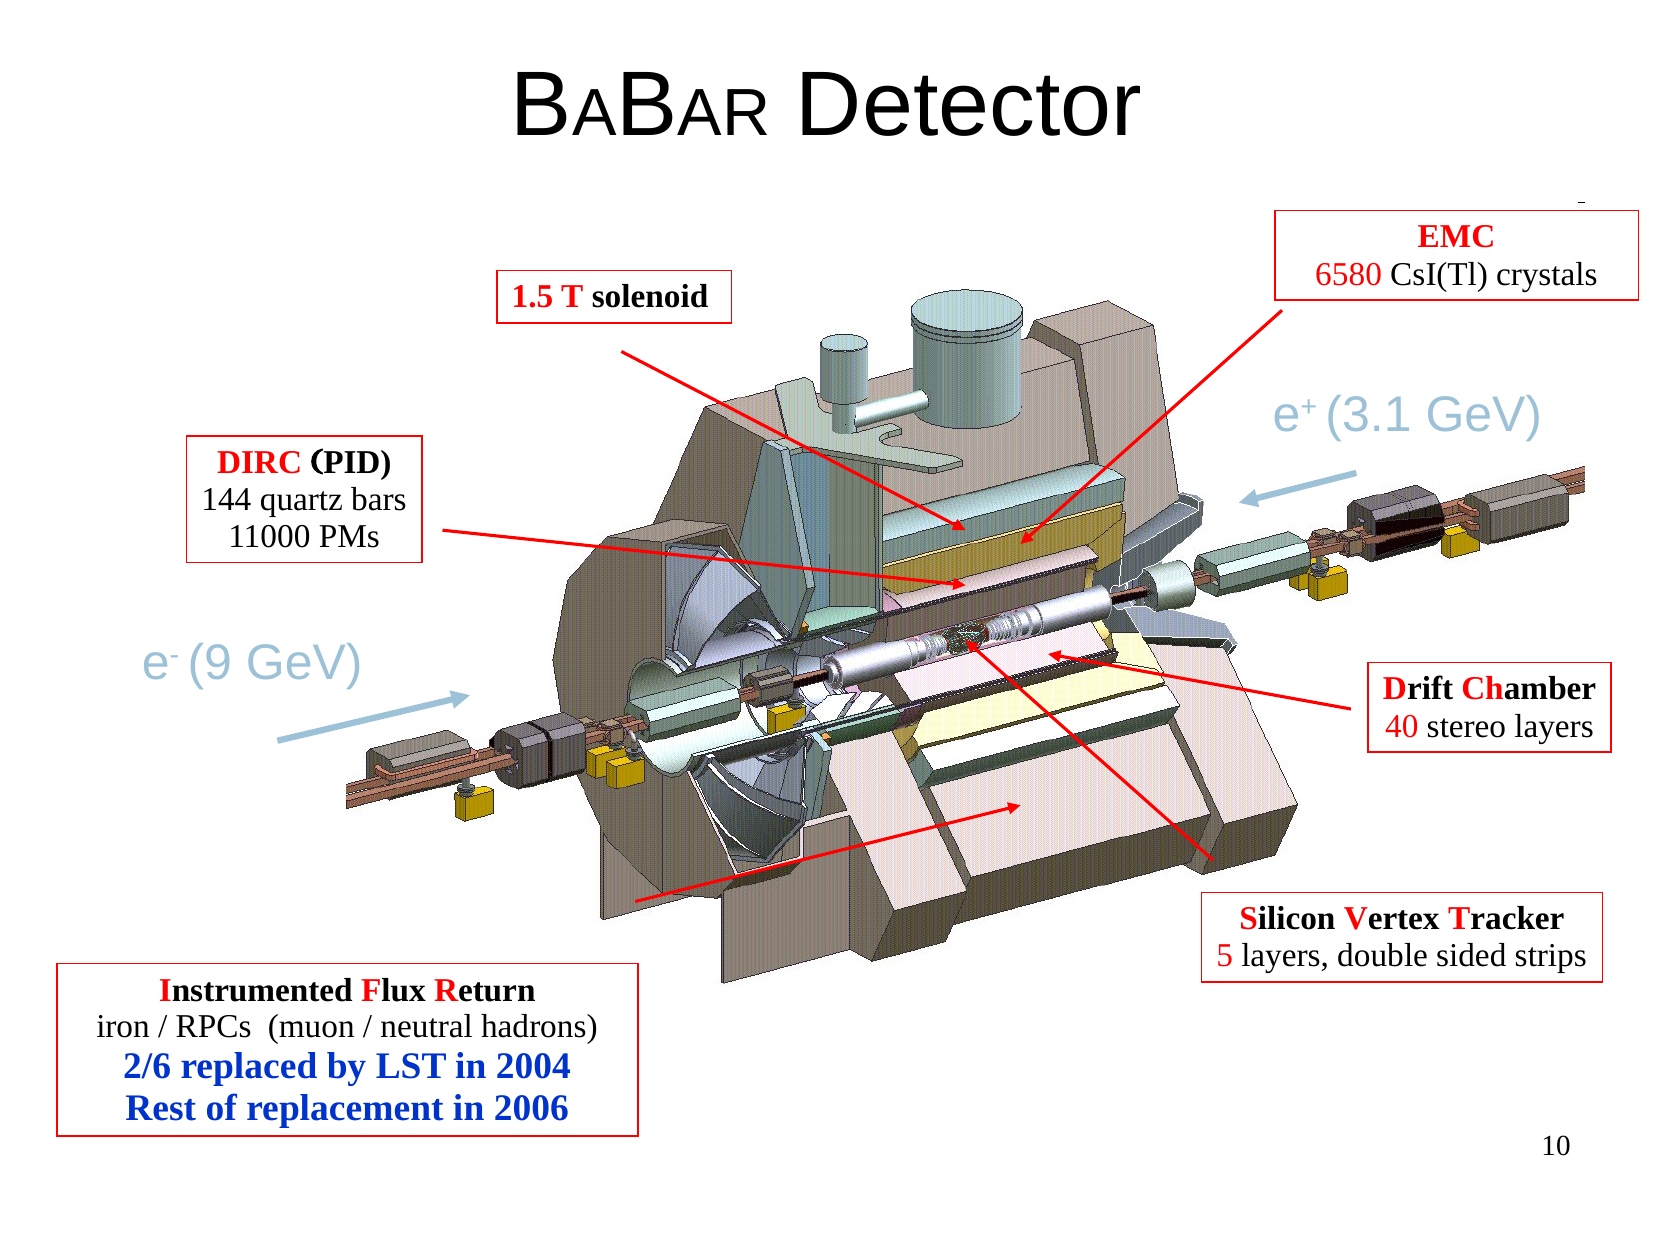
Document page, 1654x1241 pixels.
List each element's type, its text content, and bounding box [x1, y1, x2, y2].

text_box 1.5 T solenoid [496, 270, 732, 323]
text_box DIRC PID) 144 quartz bars 11000 PMs [186, 435, 422, 563]
text_box EMC 6580 CsI(Tl) crystals [1274, 210, 1639, 301]
text_box Silicon Vertex Tracker 5 layers, double sided strips [1201, 892, 1603, 982]
text_box e- (9 GeV) [125, 626, 380, 699]
text_box Drift Chamber 40 stereo layers [1368, 662, 1612, 753]
text_box e+ (3.1 GeV) [1256, 377, 1559, 450]
title BABAR Detector [82, 0, 1571, 208]
text_box Instrumented Flux Return iron / RPCs (muon / neutral hadrons) 2/6 replaced by LST in 2004 Rest of replacement in 2006 [56, 963, 638, 1137]
picture [346, 202, 1585, 1081]
